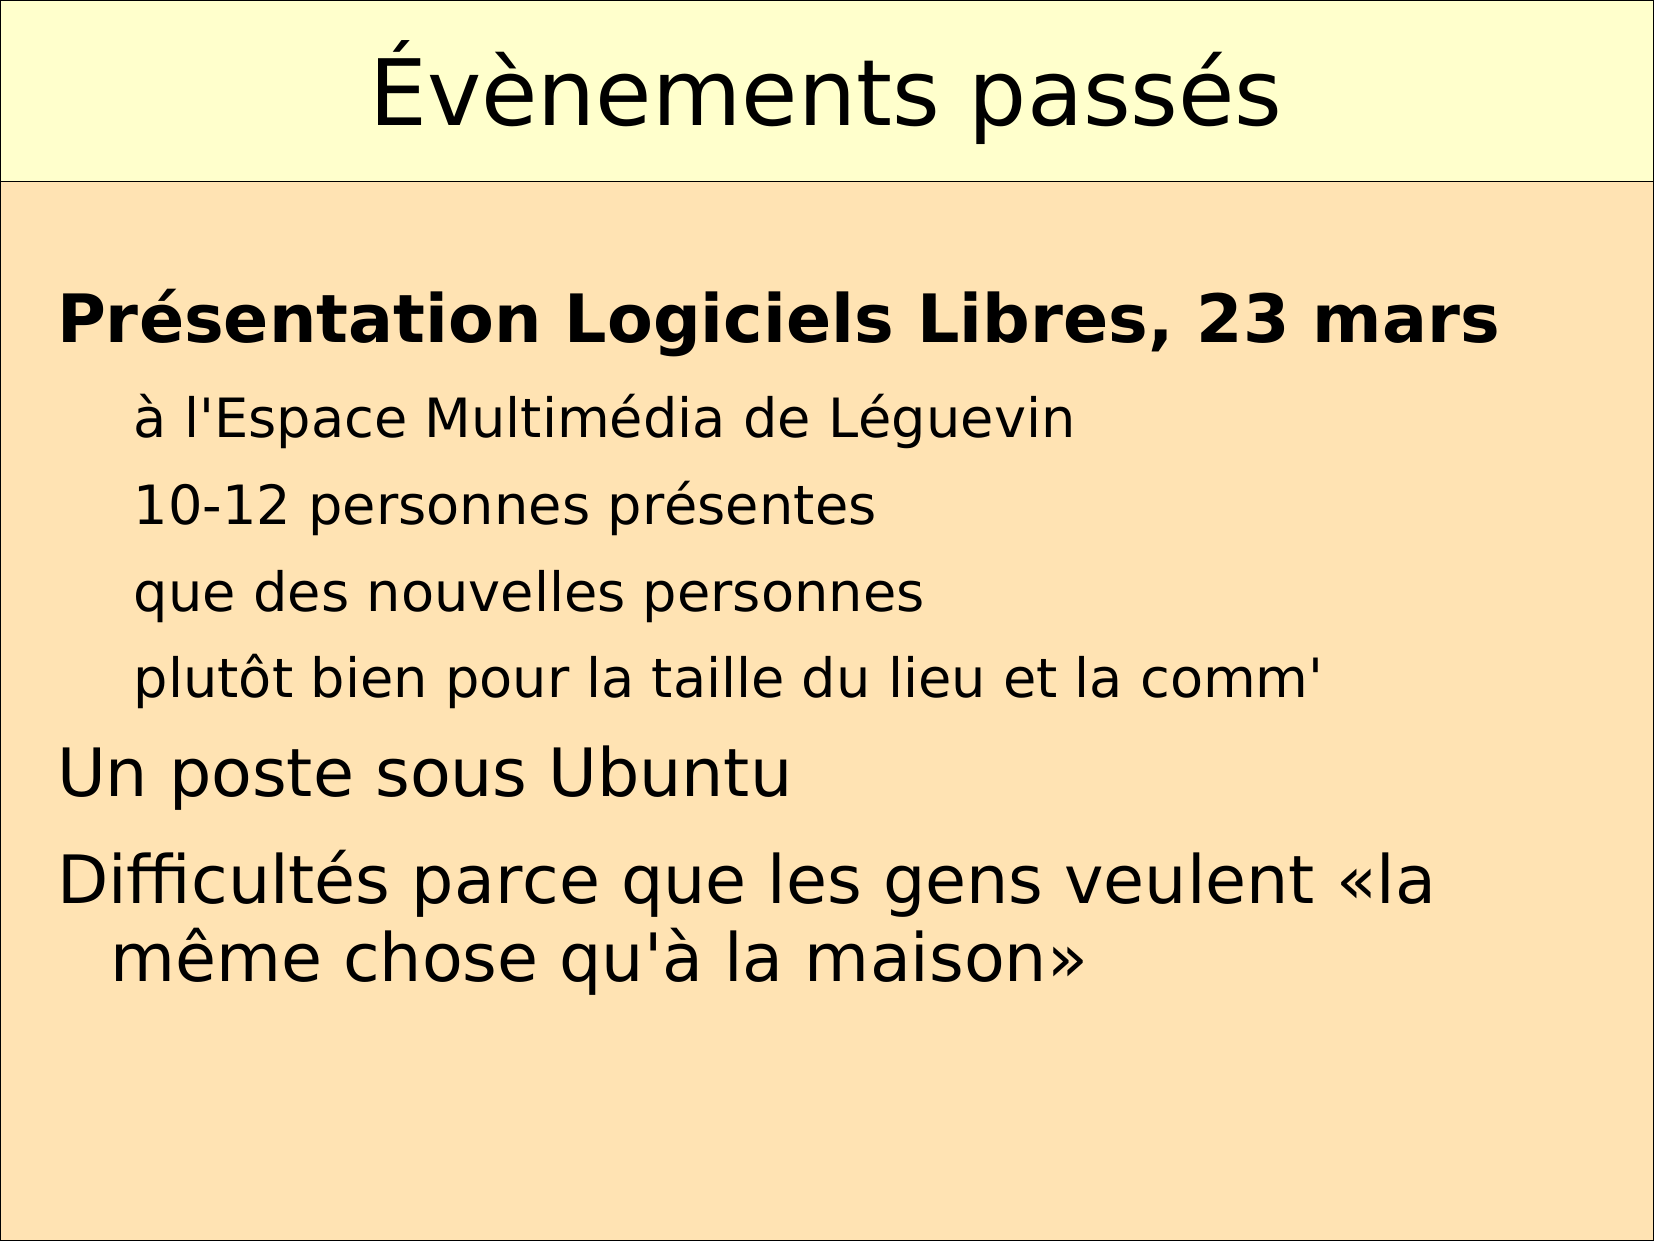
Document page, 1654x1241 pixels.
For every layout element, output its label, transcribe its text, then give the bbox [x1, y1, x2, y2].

list Présentation Logiciels Libres, 23 mars à l'Espace Multimédia de Léguevin 10-12 personnes présentes que des nouvelles personnes plutôt bien pour la taille du lieu et la comm' Un poste sous Ubuntu Difficultés parce que les gens veulent «la même chose qu'à la maison» [39, 280, 1592, 1114]
title Évènements passés [0, 33, 1654, 154]
